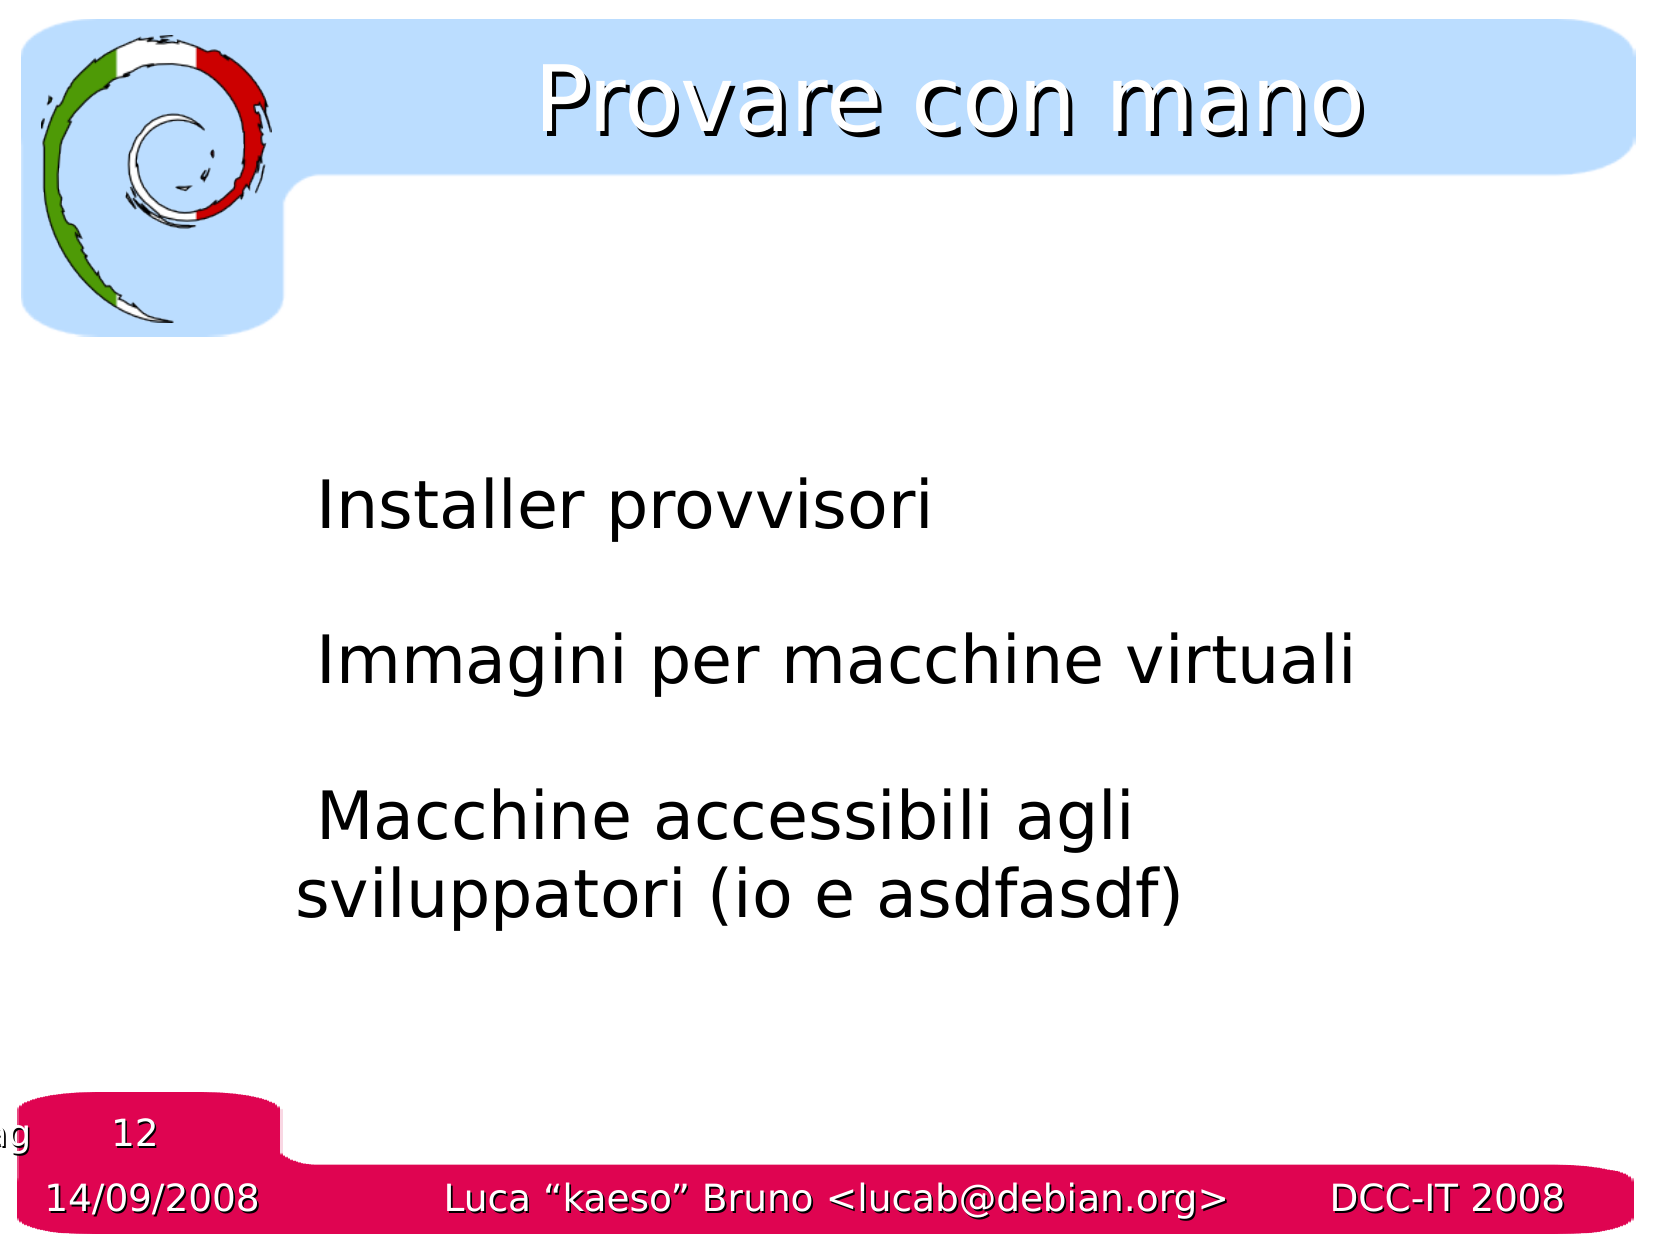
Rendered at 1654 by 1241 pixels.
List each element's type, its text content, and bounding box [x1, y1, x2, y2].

text_box 14/09/2008 [29, 1169, 284, 1241]
text_box Pag <numero> [29, 1104, 255, 1178]
picture [17, 1130, 24, 1143]
picture [17, 1151, 29, 1234]
text_box Luca “kaeso” Bruno <lucab@debian.org> DCC-IT 2008 [428, 1169, 1581, 1241]
picture [21, 19, 1636, 337]
picture [17, 1092, 1634, 1234]
title Provare con mano [265, 3, 1636, 196]
subtitle Installer provvisori Immagini per macchine virtuali Macchine accessibili agli sviluppatori (io e asdfasdf) [295, 297, 1571, 1102]
